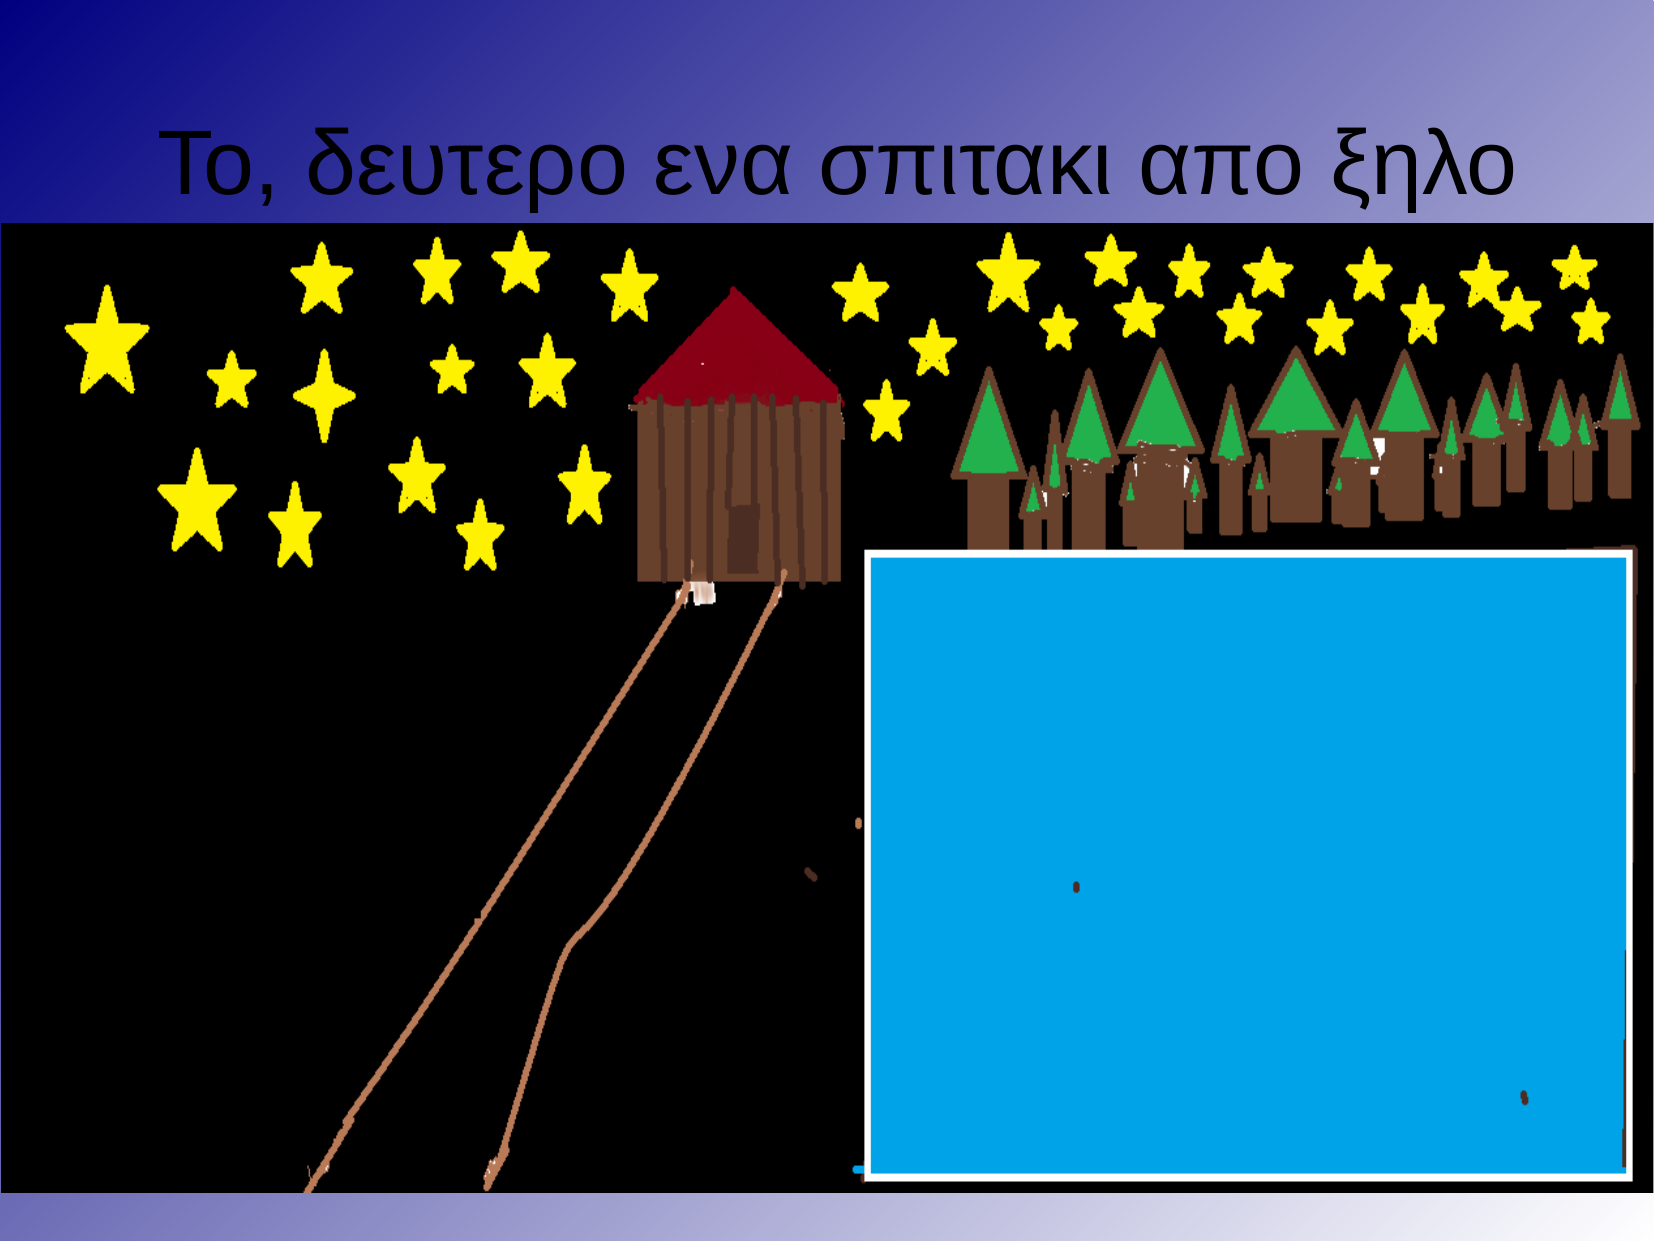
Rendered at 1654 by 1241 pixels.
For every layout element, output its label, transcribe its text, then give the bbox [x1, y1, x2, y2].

title Το, δευτερο ενα σπιτακι απο ξηλο [94, 59, 1583, 223]
picture [1, 223, 1654, 1193]
